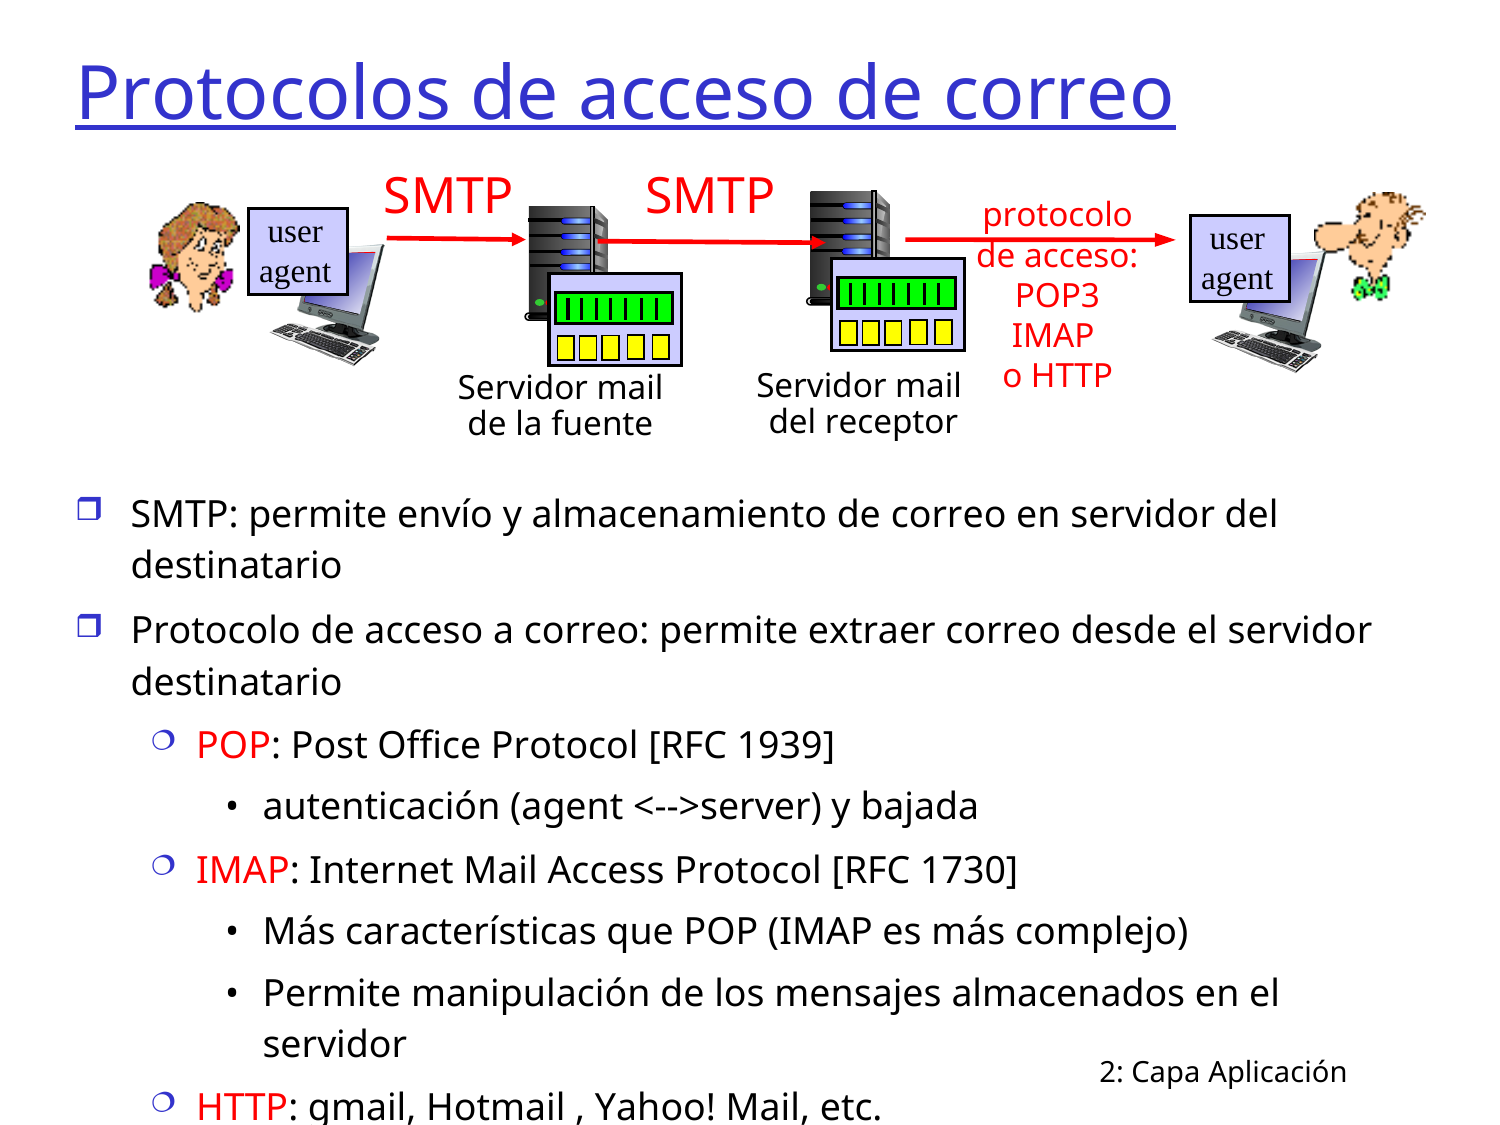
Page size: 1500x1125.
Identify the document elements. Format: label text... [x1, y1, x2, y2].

text_box Servidor mail del receptor [741, 361, 986, 449]
text_box user agent [244, 201, 347, 298]
text_box [1246, 215, 1318, 322]
title Protocolos de acceso de correo [75, 30, 1426, 150]
text_box SMTP [368, 162, 530, 233]
text_box [525, 206, 682, 366]
picture [146, 202, 240, 317]
text_box [806, 191, 961, 351]
text_box Servidor mail de la fuente [442, 362, 679, 451]
picture [242, 238, 389, 375]
list SMTP: permite envío y almacenamiento de correo en servidor del destinatario Protocolo de acceso a correo: permite extraer correo desde el servidor destinatario POP: Post Office Protocol [RFC 1939] autenticación (agent <-->server) y bajada IMAP: Internet Mail Access Protocol [RFC 1730] Más características que POP (IMAP es más complejo)‏ Permite manipulación de los mensajes almacenados en el servidor HTTP: gmail, Hotmail , Yahoo! Mail, etc. [75, 487, 1426, 1088]
text_box SMTP [630, 162, 791, 233]
text_box protocolo de acceso: POP3 IMAP o HTTP [961, 190, 1154, 402]
picture [1184, 192, 1426, 382]
text_box [304, 208, 376, 315]
text_box user agent [1186, 208, 1289, 305]
